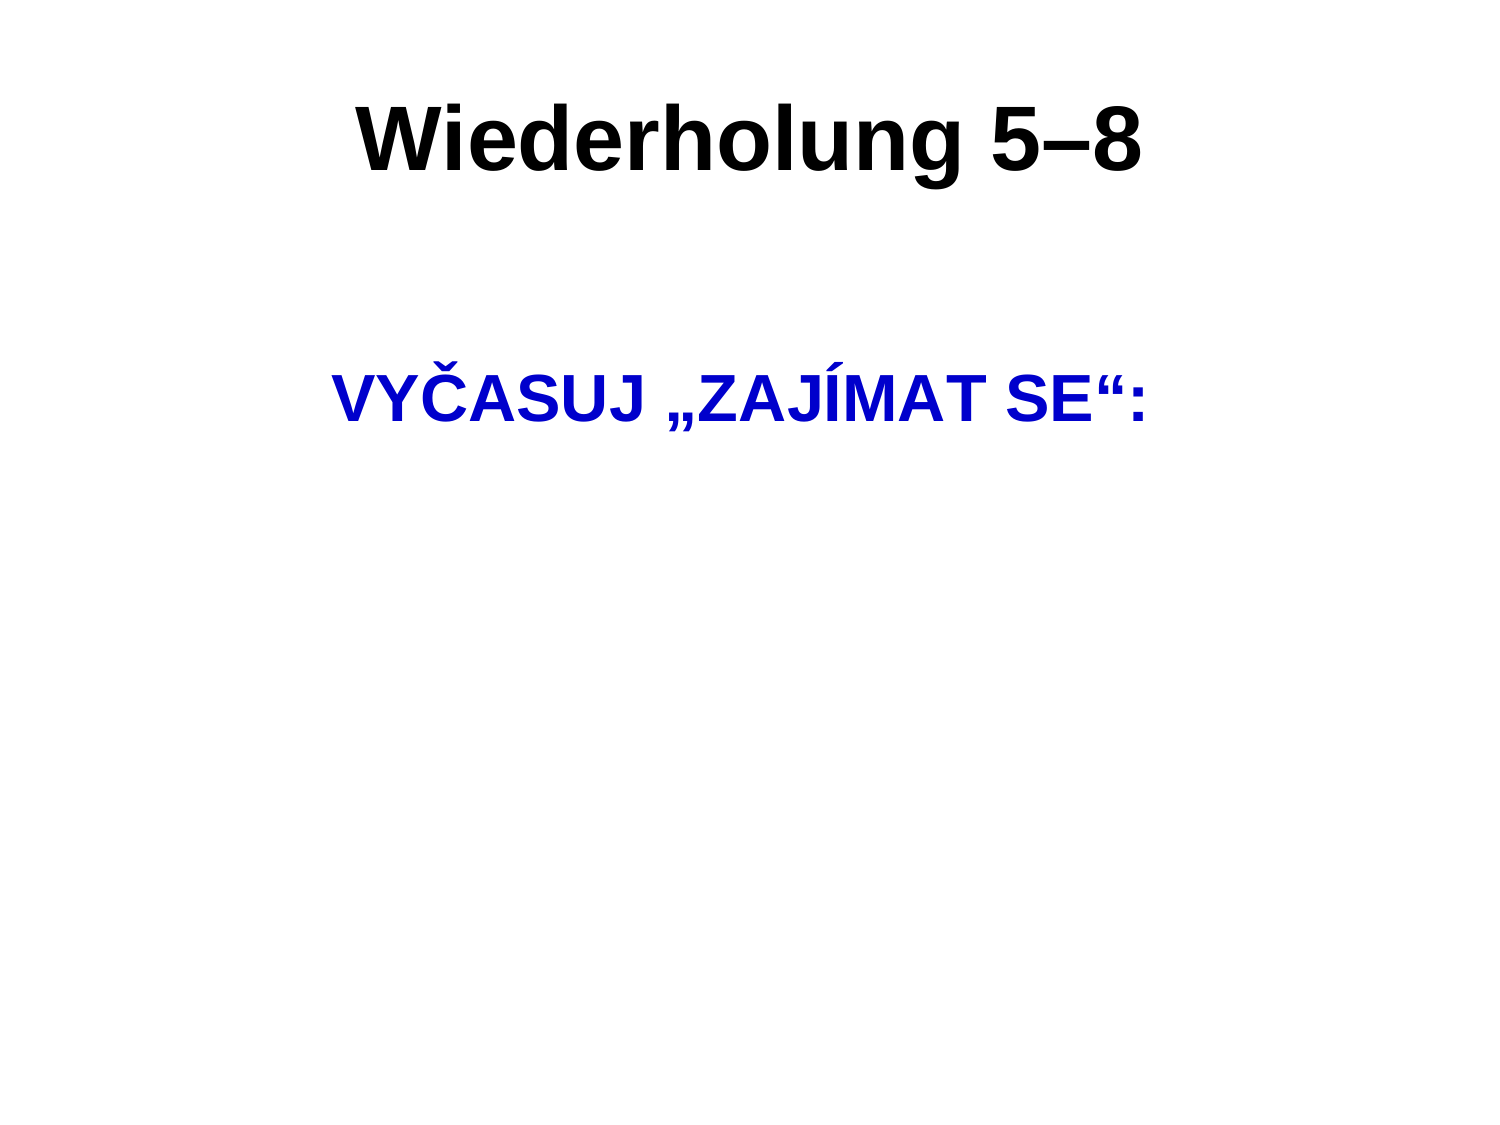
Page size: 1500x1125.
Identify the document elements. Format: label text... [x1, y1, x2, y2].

title Wiederholung 5–8 [75, 45, 1426, 233]
list VYČASUJ „ZAJÍMAT SE“: [75, 262, 1426, 1006]
